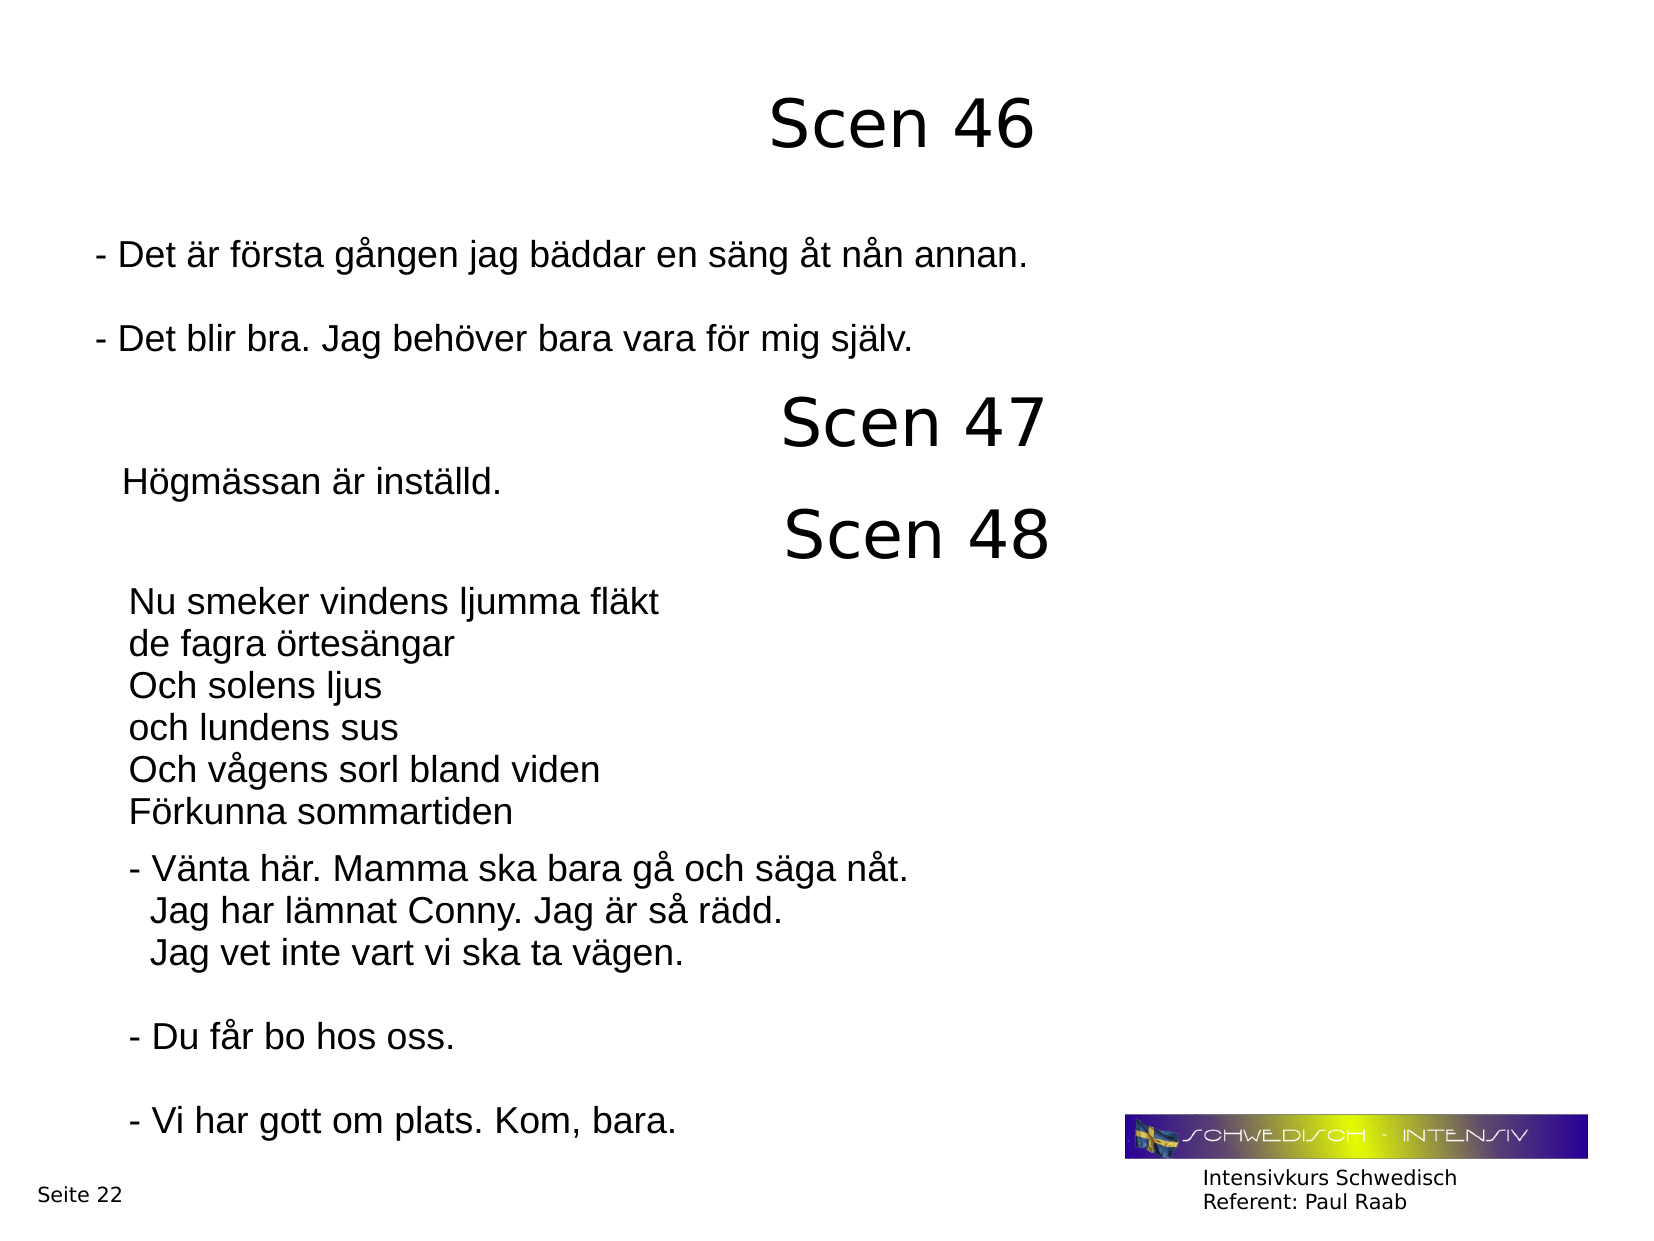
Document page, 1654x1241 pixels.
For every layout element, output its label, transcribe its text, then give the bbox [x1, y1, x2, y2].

text_box - Vänta här. Mamma ska bara gå och säga nåt. Jag har lämnat Conny. Jag är så rädd. Jag vet inte vart vi ska ta vägen. - Du får bo hos oss. - Vi har gott om plats. Kom, bara. [113, 840, 1059, 1150]
text_box Scen 46 [732, 78, 1068, 171]
text_box Högmässan är inställd. [107, 452, 519, 510]
text_box Scen 48 [747, 489, 1083, 582]
picture [1125, 1114, 1588, 1159]
text_box Nu smeker vindens ljumma fläkt de fagra örtesängar Och solens ljus och lundens sus Och vågens sorl bland viden Förkunna sommartiden [113, 573, 676, 840]
text_box - Det är första gången jag bäddar en säng åt nån annan. - Det blir bra. Jag behöver bara vara för mig själv. [79, 226, 1128, 378]
text_box Scen 47 [744, 378, 1080, 470]
